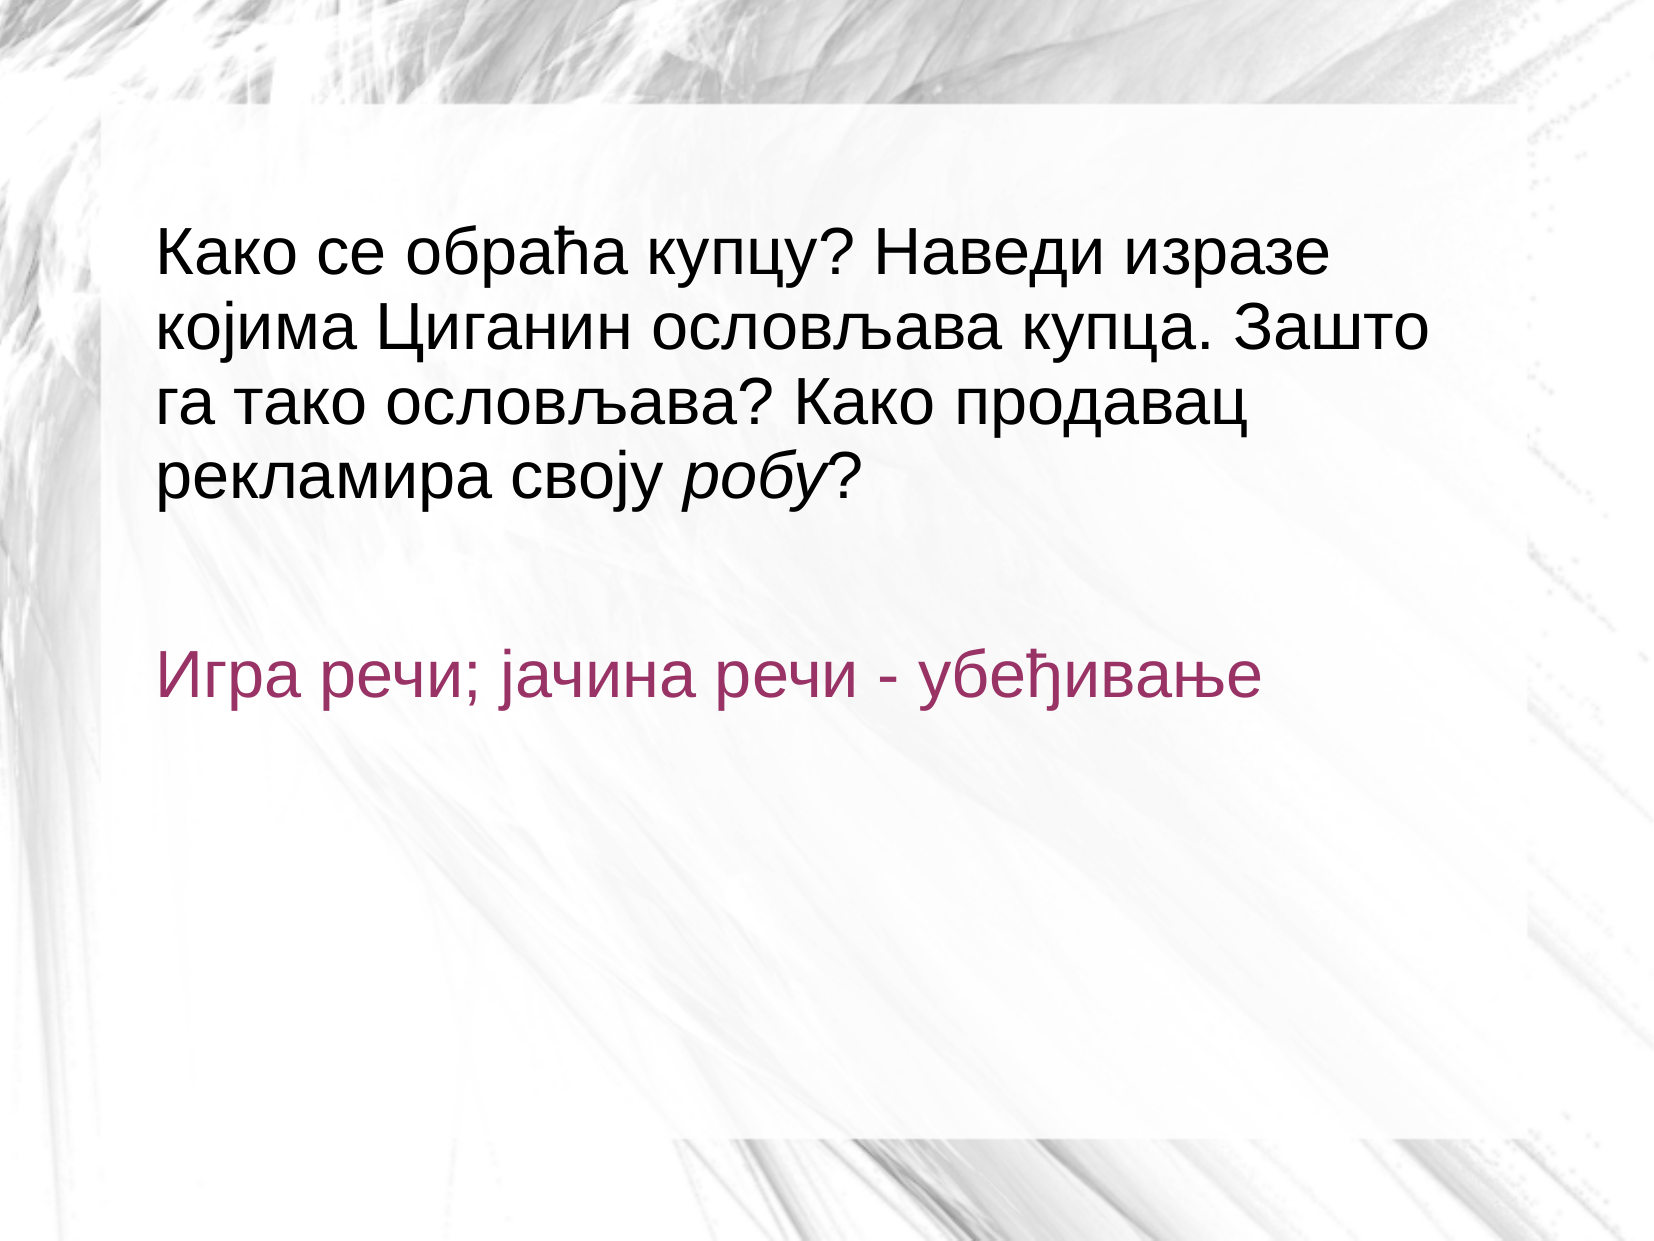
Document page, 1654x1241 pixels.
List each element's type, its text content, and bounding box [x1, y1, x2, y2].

picture [0, 0, 1654, 1241]
text_box Како се обраћа купцу? Наведи изразе којима Циганин ословљава купца. Зашто га тако ословљава? Како продавац рекламира своју робу? Игра речи; јачина речи - убеђивање [140, 206, 1506, 768]
